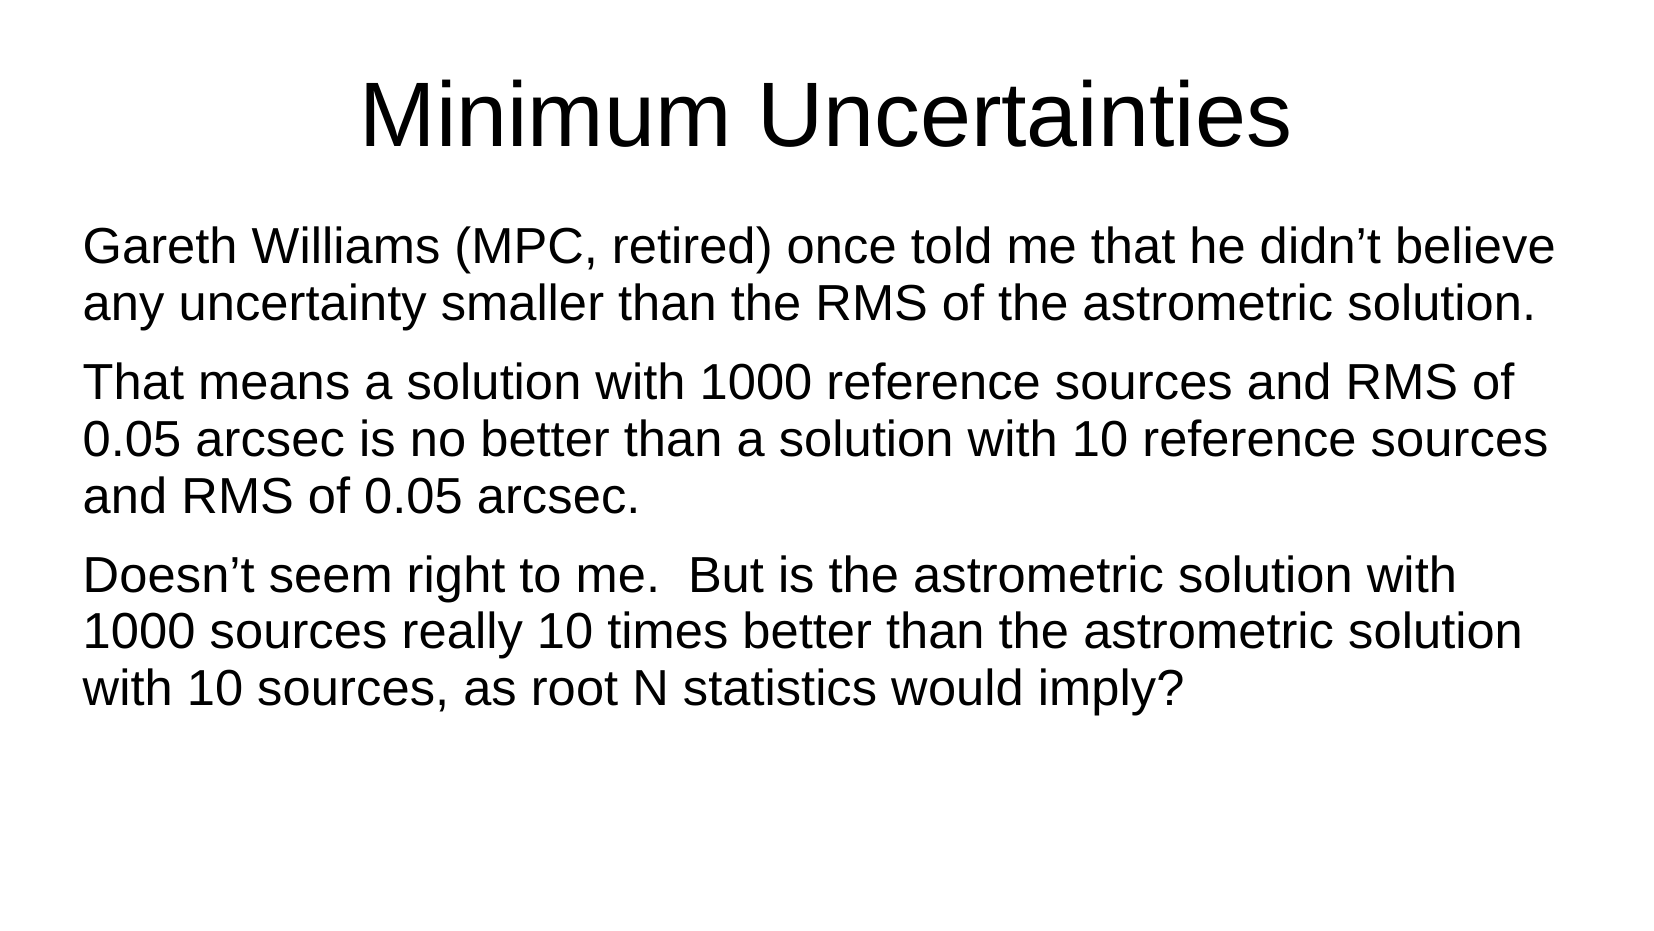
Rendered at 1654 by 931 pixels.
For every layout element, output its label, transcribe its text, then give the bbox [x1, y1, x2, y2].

title Minimum Uncertainties [82, 37, 1571, 193]
list Gareth Williams (MPC, retired) once told me that he didn’t believe any uncertainty smaller than the RMS of the astrometric solution. That means a solution with 1000 reference sources and RMS of 0.05 arcsec is no better than a solution with 10 reference sources and RMS of 0.05 arcsec. Doesn’t seem right to me. But is the astrometric solution with 1000 sources really 10 times better than the astrometric solution with 10 sources, as root N statistics would imply? [82, 217, 1571, 758]
